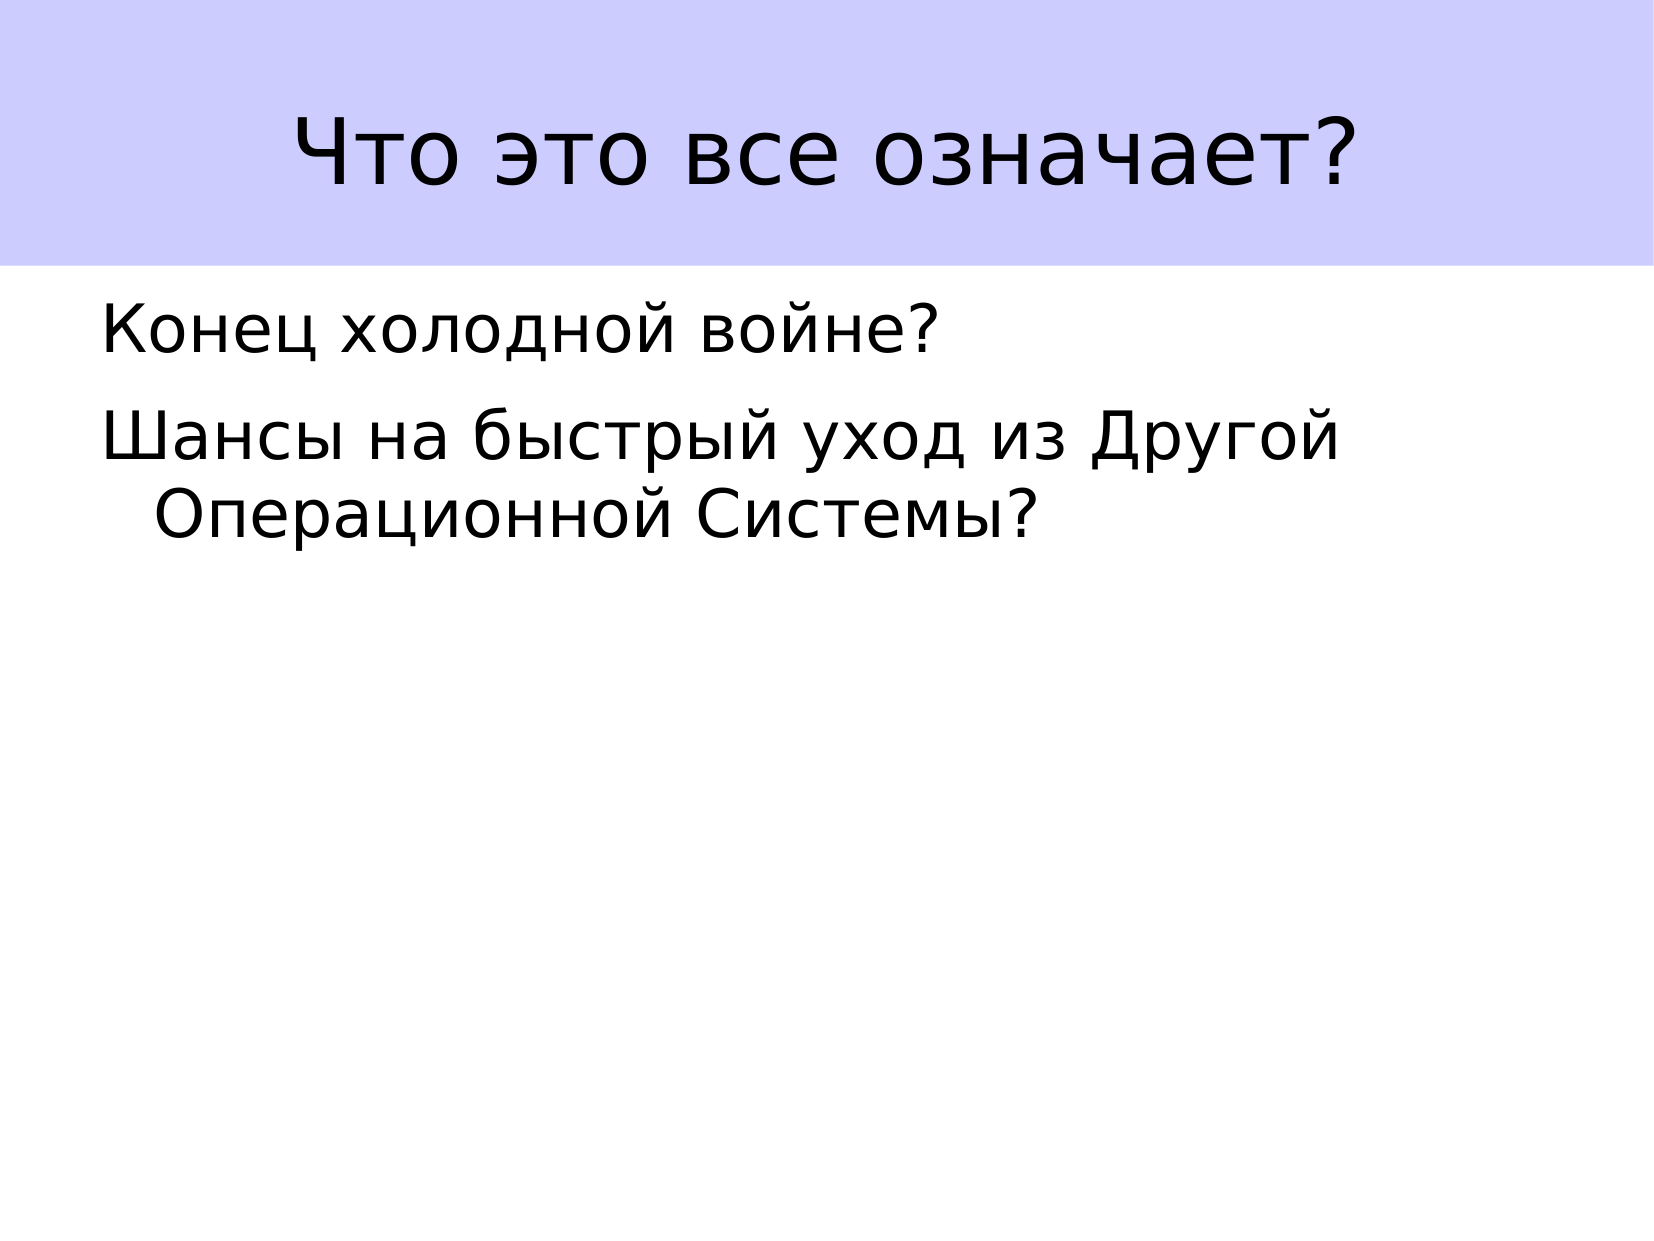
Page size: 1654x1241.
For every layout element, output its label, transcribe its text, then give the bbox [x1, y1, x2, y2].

title Что это все означает? [82, 56, 1571, 250]
list Конец холодной войне? Шансы на быстрый уход из Другой Операционной Системы? [82, 290, 1571, 1094]
